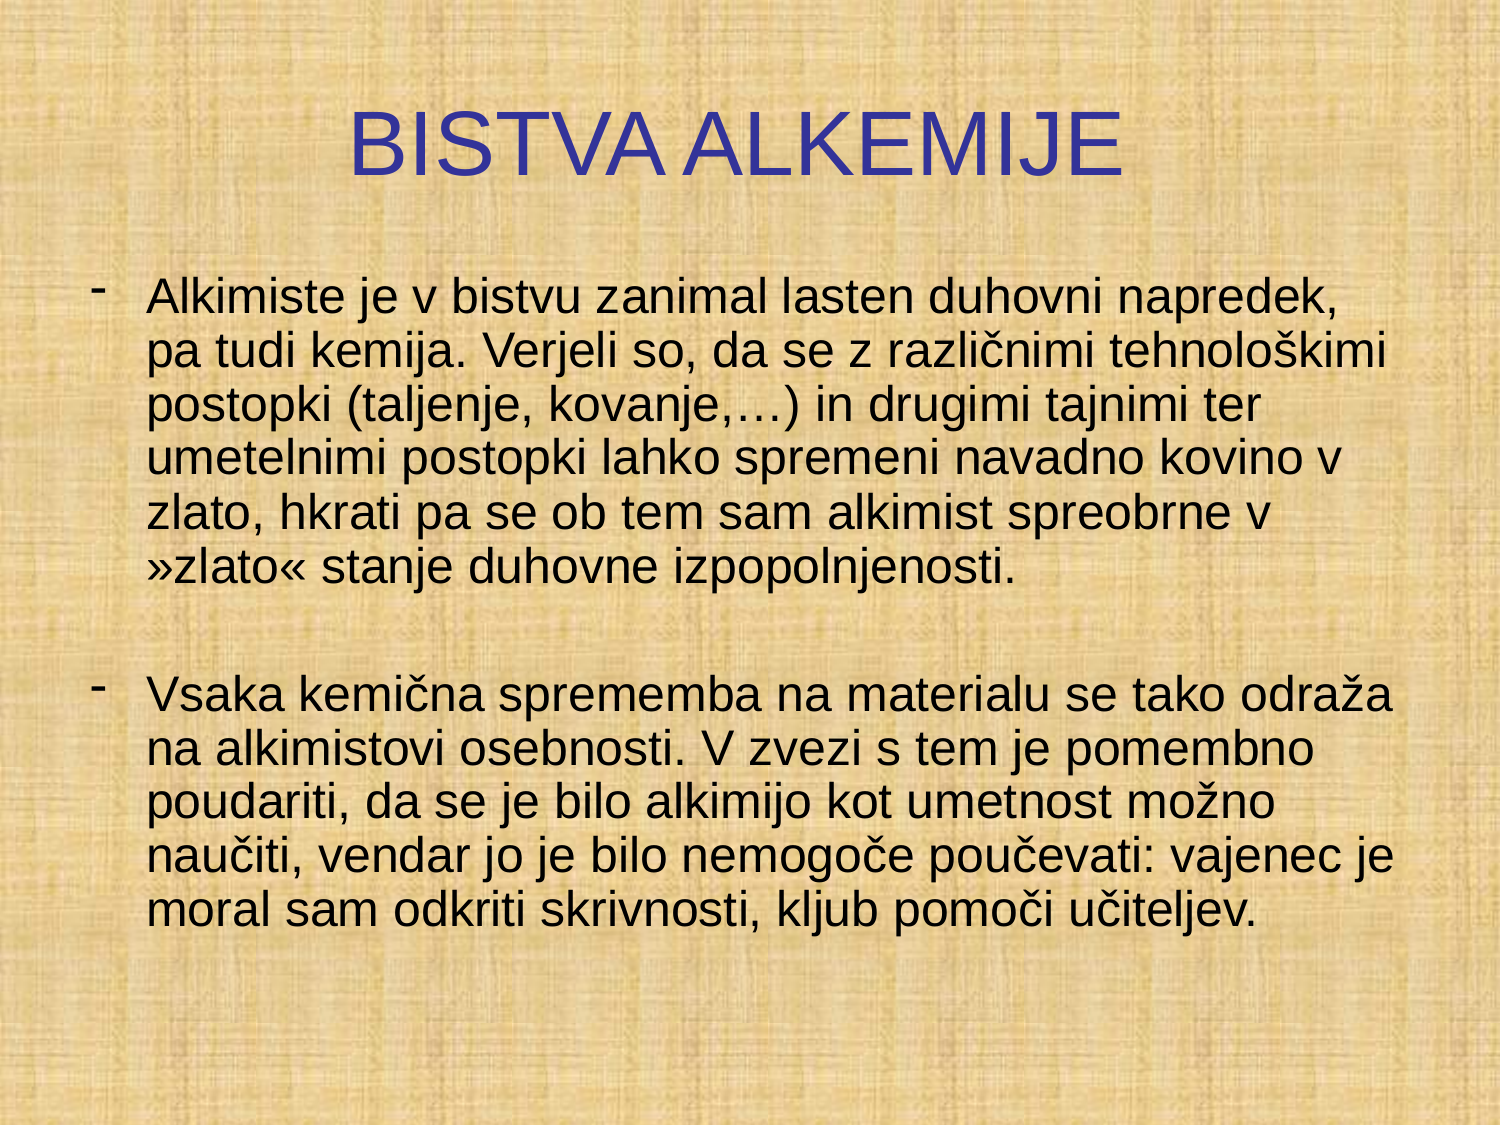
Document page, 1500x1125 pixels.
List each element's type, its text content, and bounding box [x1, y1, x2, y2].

title BISTVA ALKEMIJE [75, 45, 1425, 233]
picture [0, 0, 1500, 1125]
list Alkimiste je v bistvu zanimal lasten duhovni napredek, pa tudi kemija. Verjeli so, da se z različnimi tehnološkimi postopki (taljenje, kovanje,…) in drugimi tajnimi ter umetelnimi postopki lahko spremeni navadno kovino v zlato, hkrati pa se ob tem sam alkimist spreobrne v »zlato« stanje duhovne izpopolnjenosti. Vsaka kemična sprememba na materialu se tako odraža na alkimistovi osebnosti. V zvezi s tem je pomembno poudariti, da se je bilo alkimijo kot umetnost možno naučiti, vendar jo je bilo nemogoče poučevati: vajenec je moral sam odkriti skrivnosti, kljub pomoči učiteljev. [75, 262, 1425, 1005]
